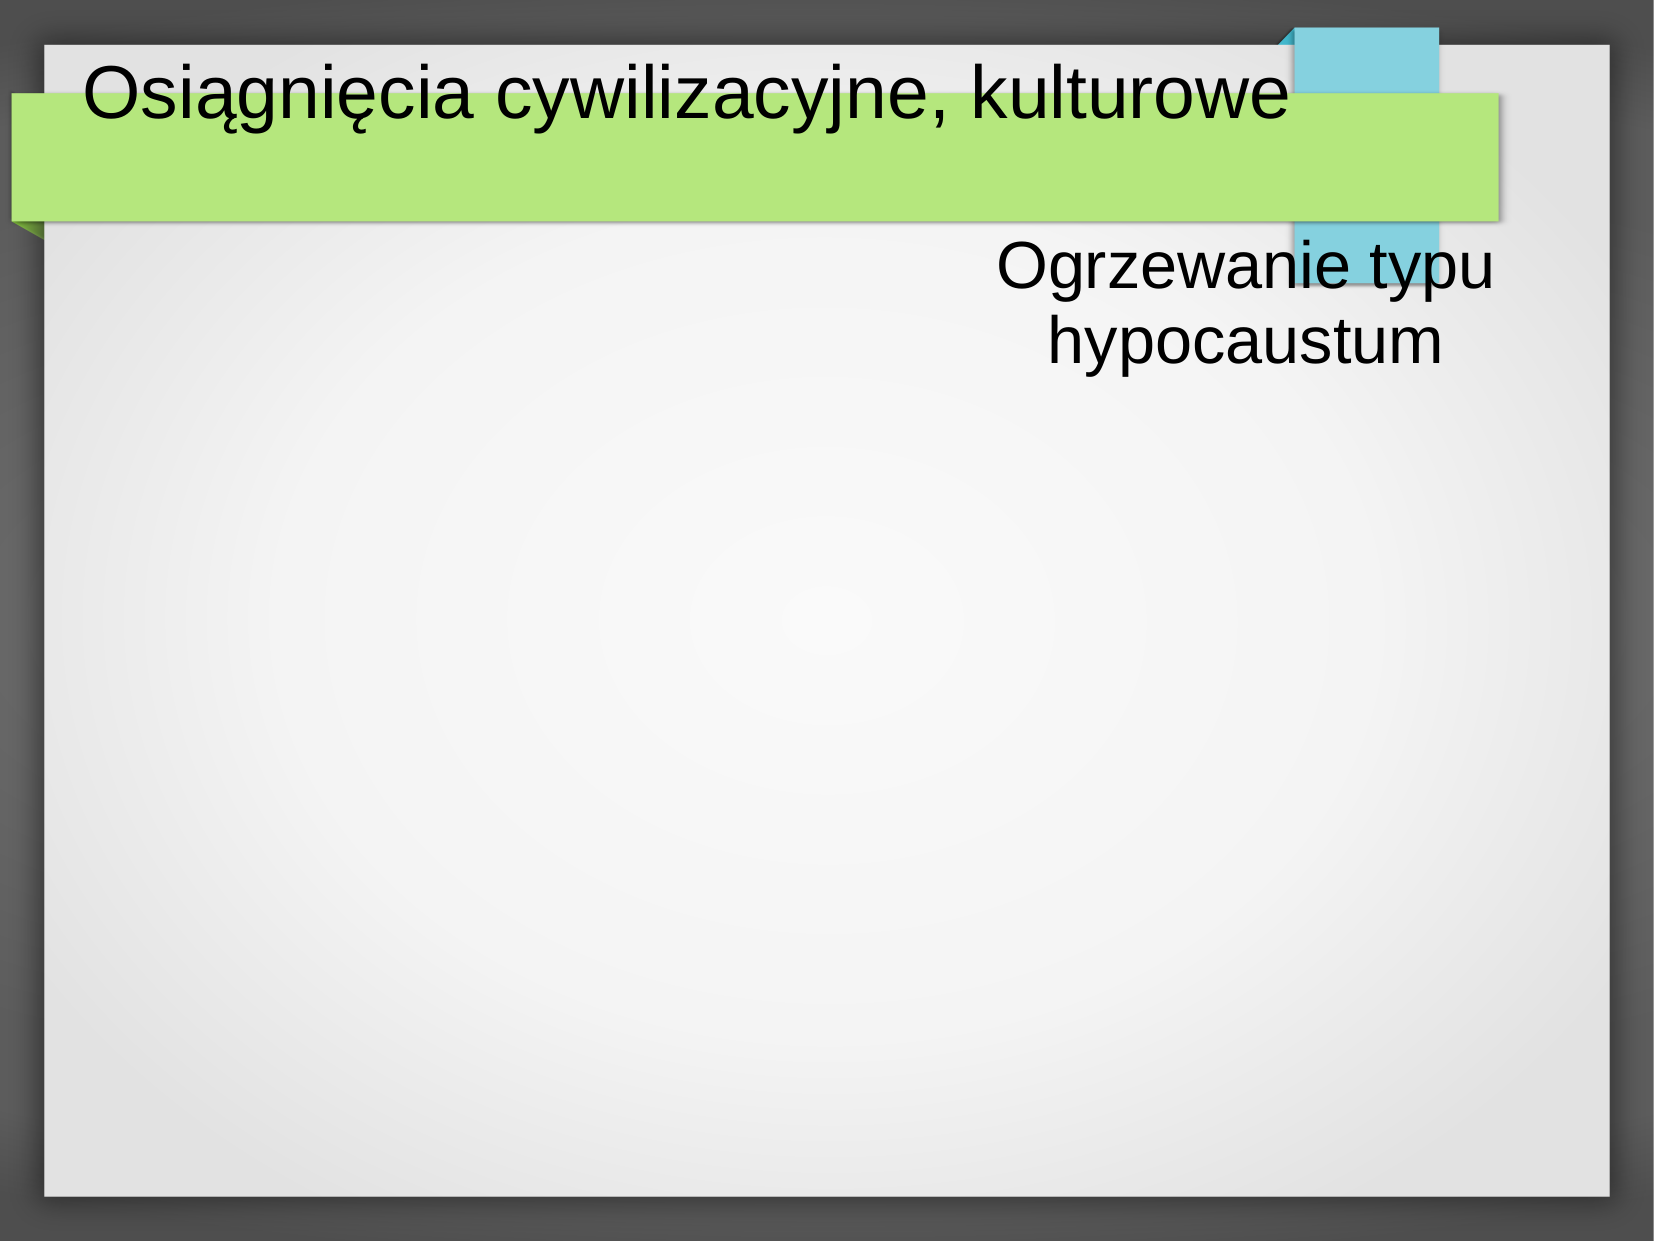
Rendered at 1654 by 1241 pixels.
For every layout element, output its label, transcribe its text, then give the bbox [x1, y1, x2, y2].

title Osiągnięcia cywilizacyjne, kulturowe [82, 19, 1571, 166]
picture [0, 0, 1654, 1241]
subtitle Ogrzewanie typu hypocaustum [862, 228, 1630, 378]
